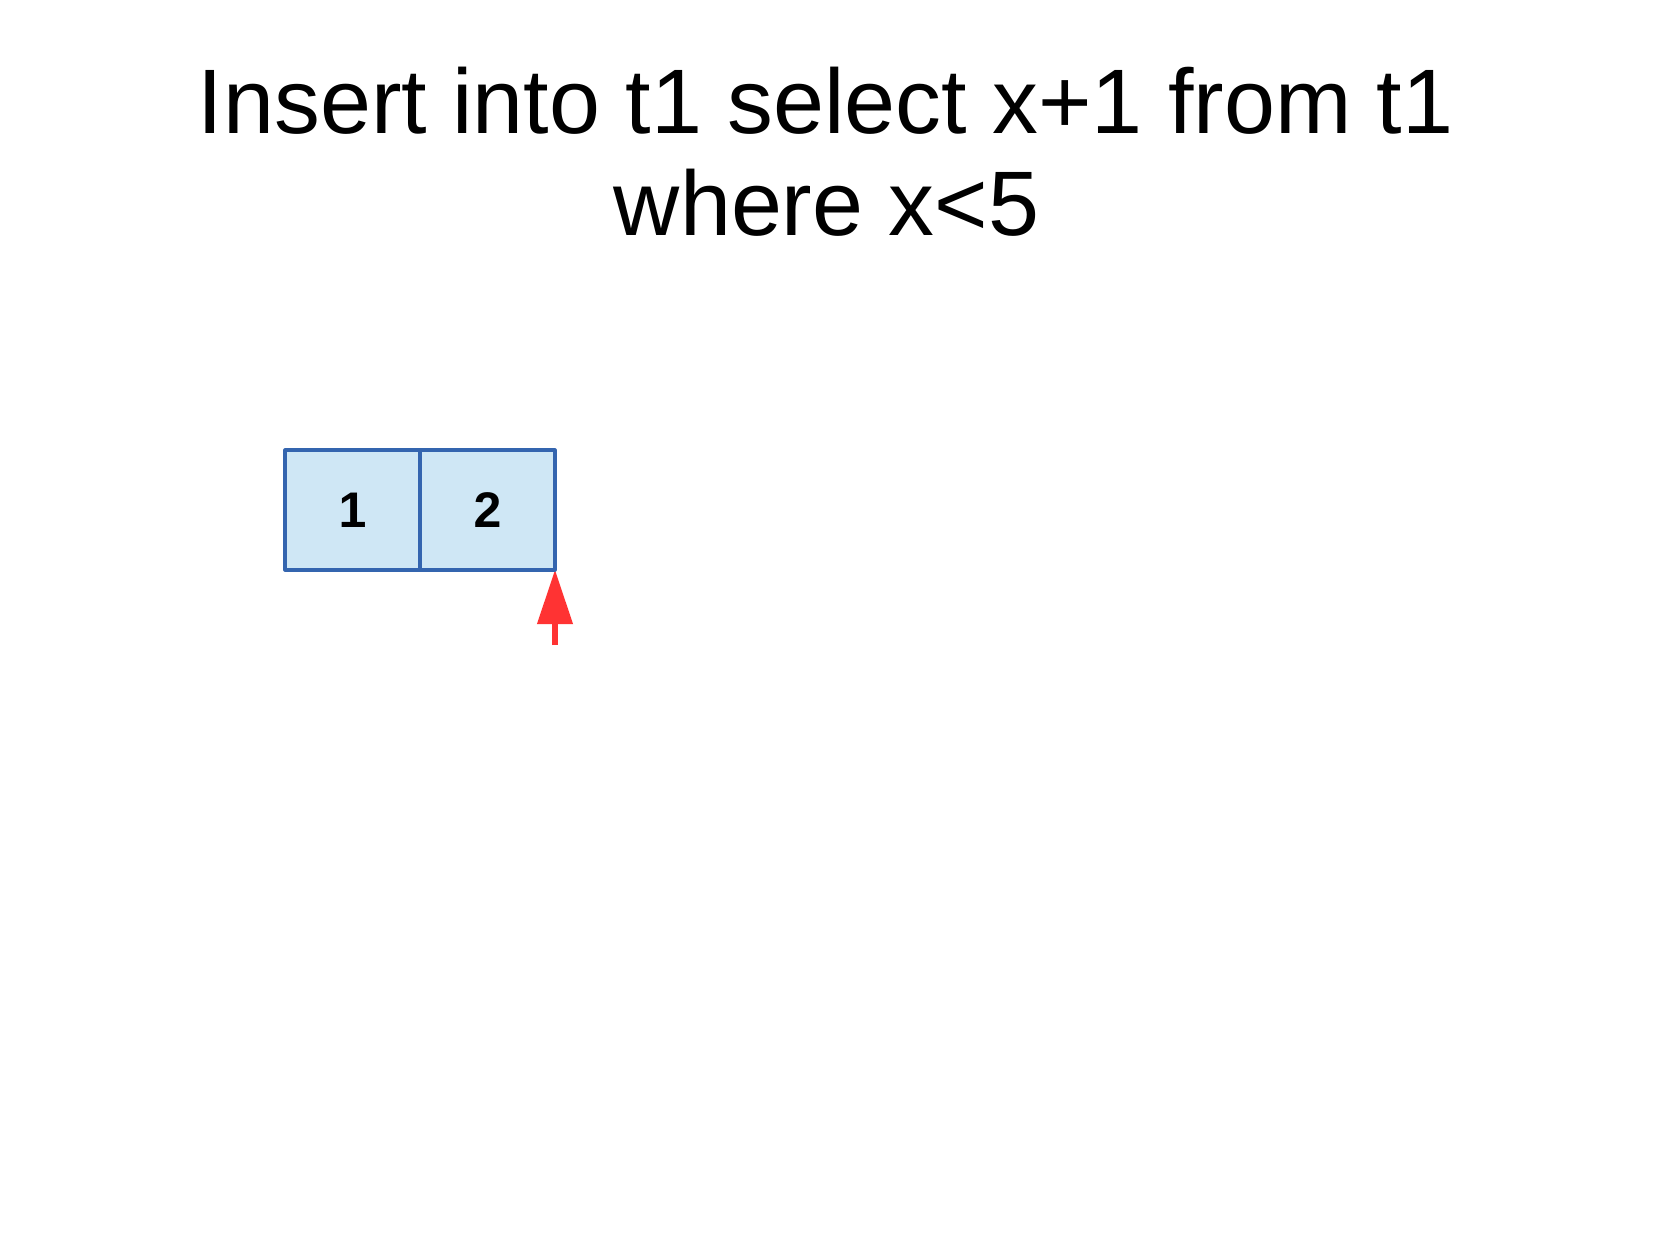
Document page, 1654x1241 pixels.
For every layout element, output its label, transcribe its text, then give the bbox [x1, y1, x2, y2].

text_box 2 [420, 450, 556, 571]
title Insert into t1 select x+1 from t1 where x<5 [82, 49, 1571, 257]
text_box 1 [285, 450, 420, 571]
